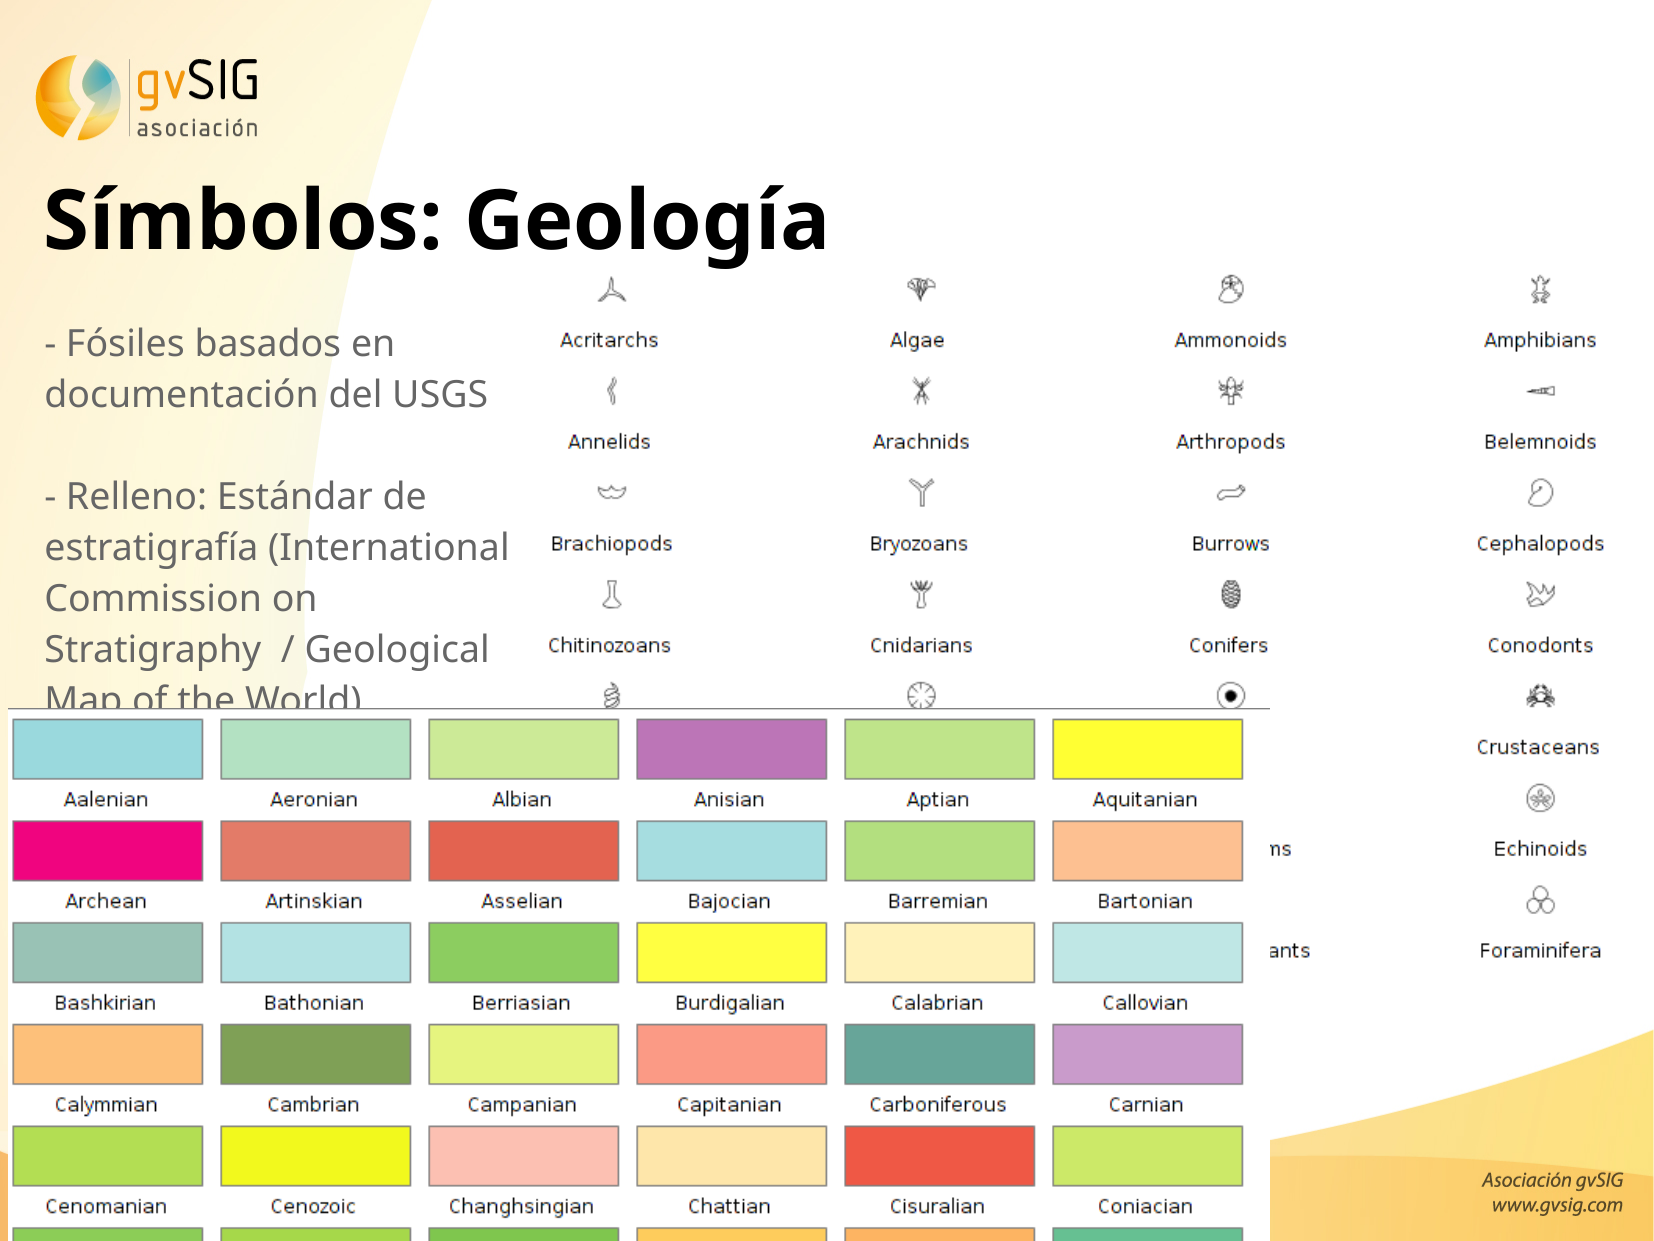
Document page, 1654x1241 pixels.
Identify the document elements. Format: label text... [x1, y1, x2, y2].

text_box - Fósiles basados en documentación del USGS - Relleno: Estándar de estratigrafía (International Commission on Stratigraphy / Geological Map of the World) [29, 308, 531, 663]
title Símbolos: Geología [43, 170, 1531, 265]
picture [0, 0, 1654, 1241]
